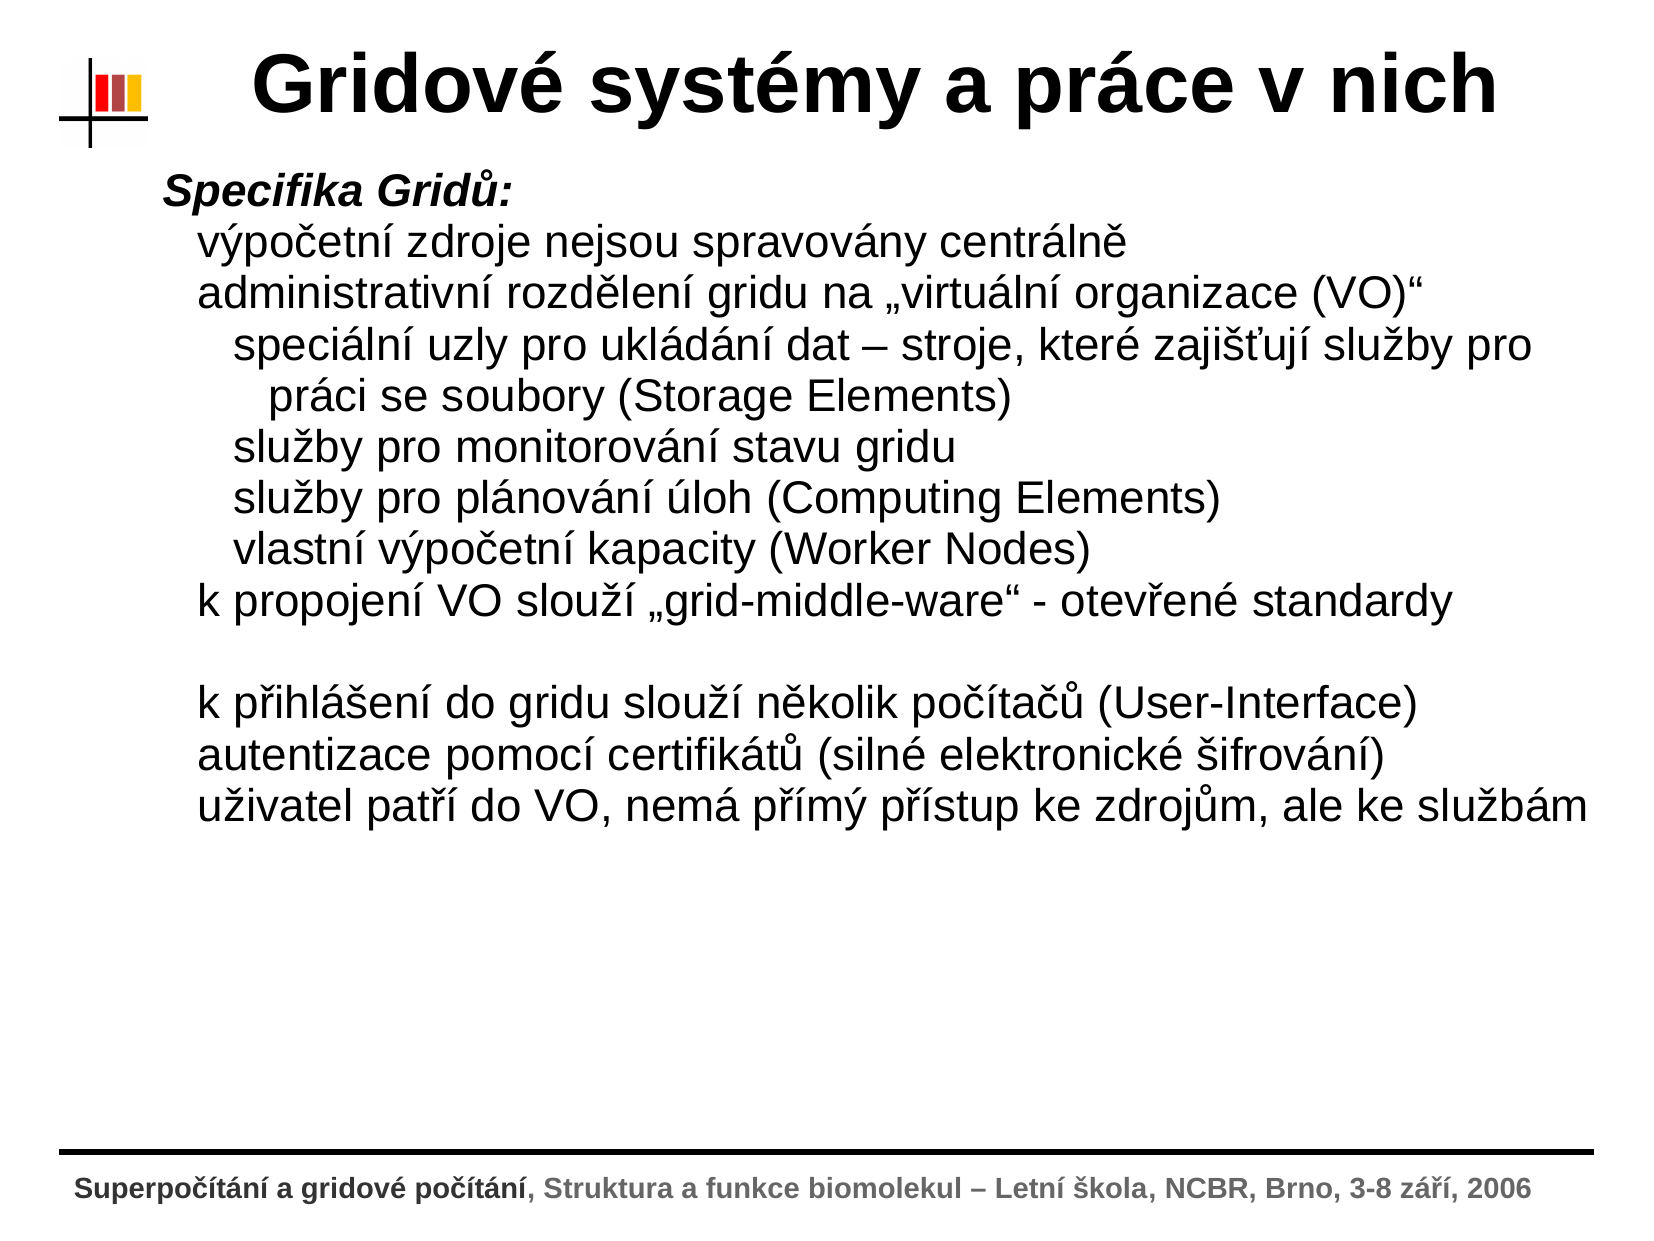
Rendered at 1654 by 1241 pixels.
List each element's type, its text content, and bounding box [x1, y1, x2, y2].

text_box Superpočítání a gridové počítání, Struktura a funkce biomolekul – Letní škola, NCBR, Brno, 3-8 září, 2006 [59, 1151, 1558, 1214]
text_box Gridové systémy a práce v nich [236, 29, 1595, 157]
text_box Specifika Gridů: výpočetní zdroje nejsou spravovány centrálně administrativní rozdělení gridu na „virtuální organizace (VO)“ speciální uzly pro ukládání dat – stroje, které zajišťují služby pro práci se soubory (Storage Elements) služby pro monitorování stavu gridu služby pro plánování úloh (Computing Elements) vlastní výpočetní kapacity (Worker Nodes) k propojení VO slouží „grid-middle-ware“ - otevřené standardy k přihlášení do gridu slouží několik počítačů (User-Interface) autentizace pomocí certifikátů (silné elektronické šifrování) uživatel patří do VO, nemá přímý přístup ke zdrojům, ale ke službám [147, 157, 1625, 1125]
picture [59, 58, 148, 148]
